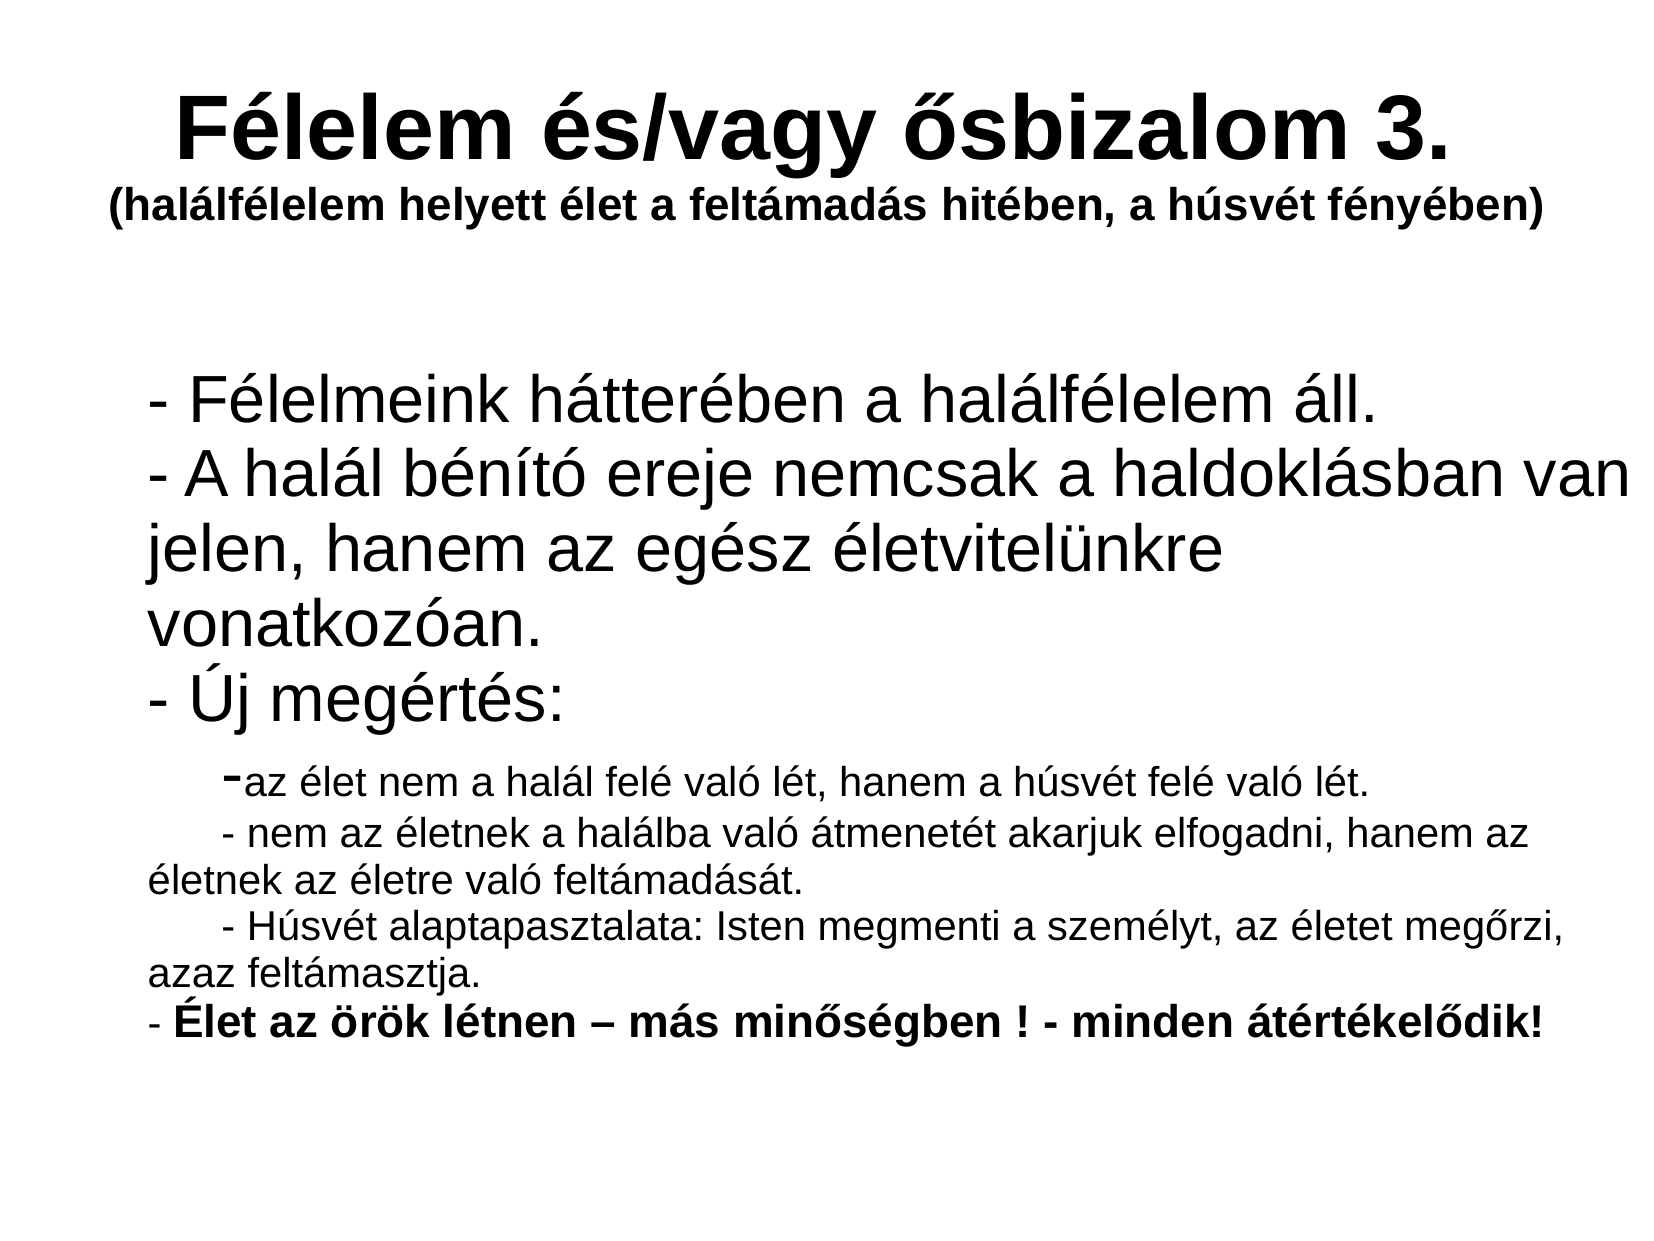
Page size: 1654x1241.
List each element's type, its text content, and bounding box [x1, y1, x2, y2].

title Félelem és/vagy ősbizalom 3. (halálfélelem helyett élet a feltámadás hitében, a húsvét fényében) [82, 49, 1571, 257]
subtitle - Félelmeink hátterében a halálfélelem áll. - A halál bénító ereje nemcsak a haldoklásban van jelen, hanem az egész életvitelünkre vonatkozóan. - Új megértés: -az élet nem a halál felé való lét, hanem a húsvét felé való lét. - nem az életnek a halálba való átmenetét akarjuk elfogadni, hanem az életnek az életre való feltámadását. - Húsvét alaptapasztalata: Isten megmenti a személyt, az életet megőrzi, azaz feltámasztja. - Élet az örök létnen – más minőségben ! - minden átértékelődik! [147, 295, 1636, 1114]
